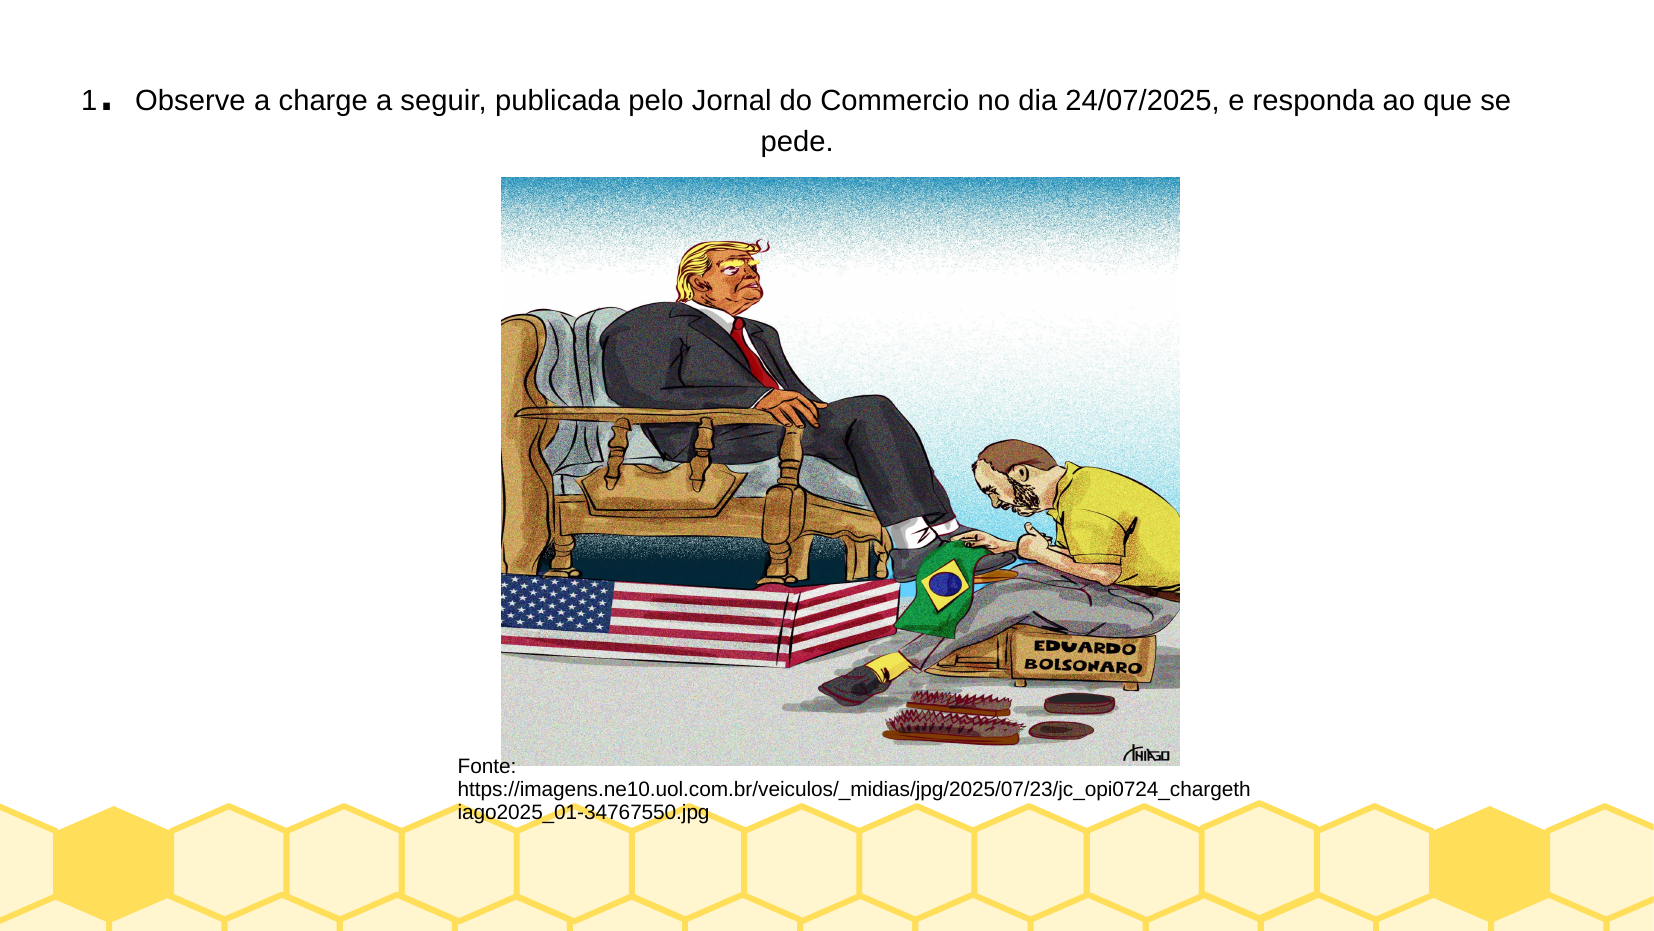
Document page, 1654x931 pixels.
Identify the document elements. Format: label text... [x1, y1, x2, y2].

picture [501, 177, 1180, 747]
text_box Fonte: https://imagens.ne10.uol.com.br/veiculos/_midias/jpg/2025/07/23/jc_opi0724_chargethiago2025_01-34767550.jpg [442, 747, 1270, 832]
title 1. Observe a charge a seguir, publicada pelo Jornal do Commercio no dia 24/07/2025, e responda ao que se pede. [59, 29, 1536, 178]
